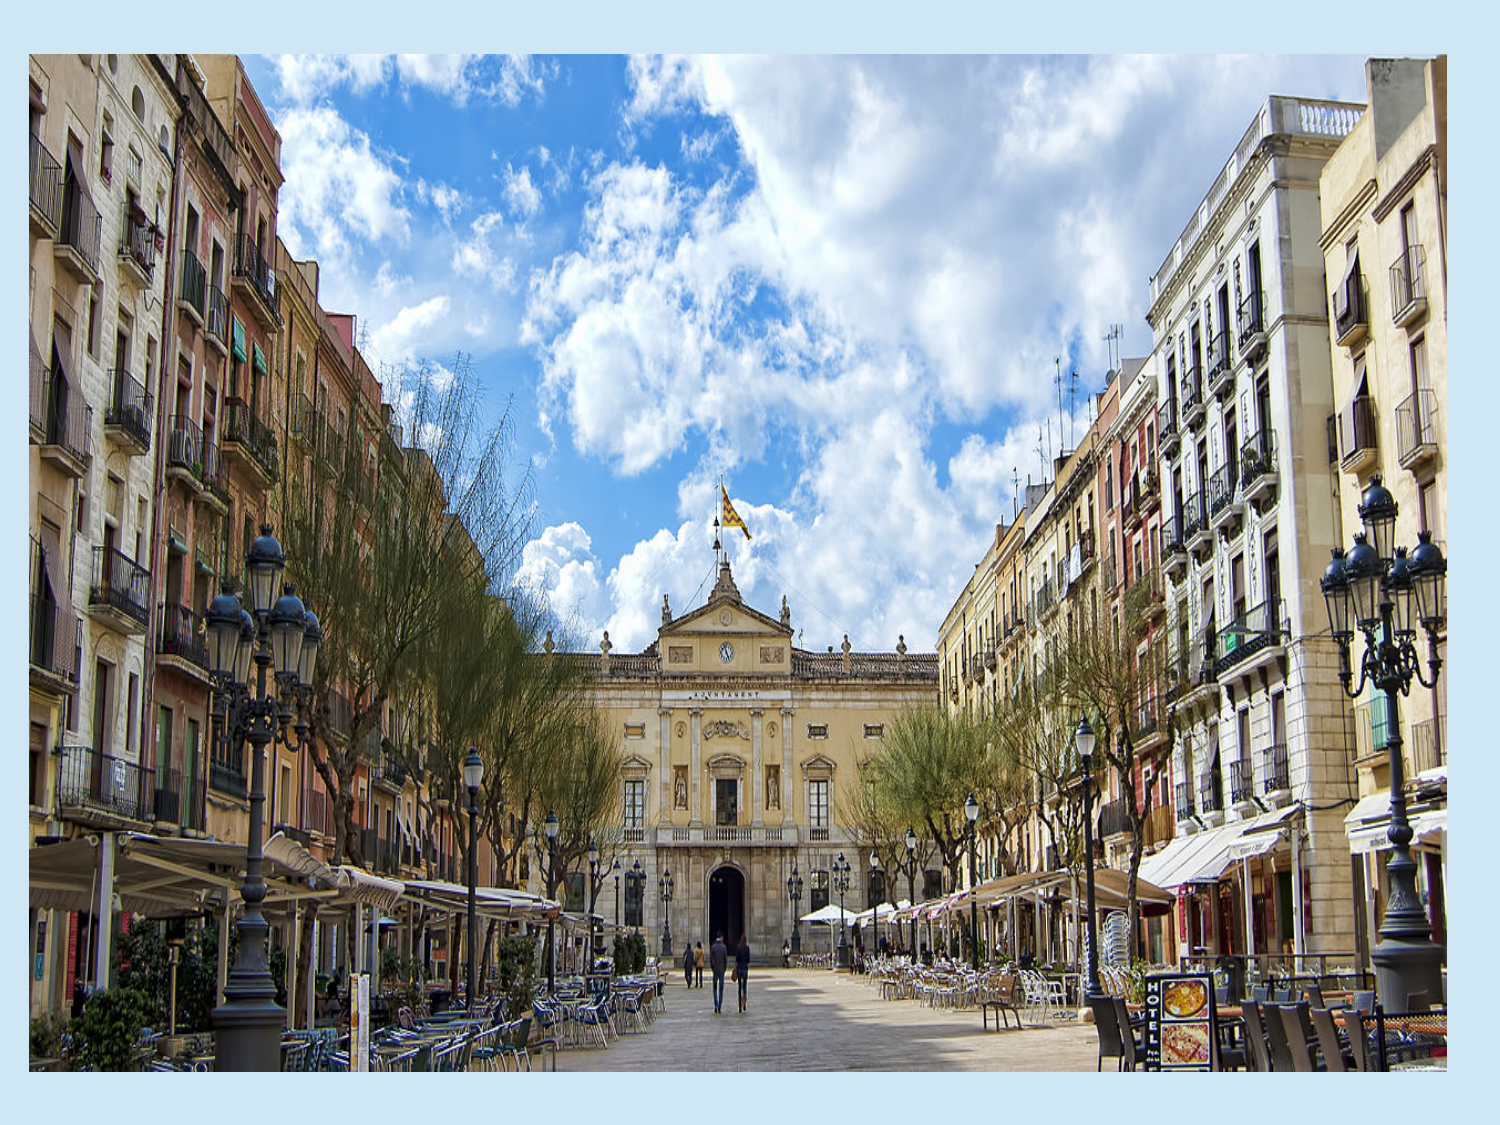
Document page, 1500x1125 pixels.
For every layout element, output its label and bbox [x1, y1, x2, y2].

picture [29, 54, 1447, 1072]
